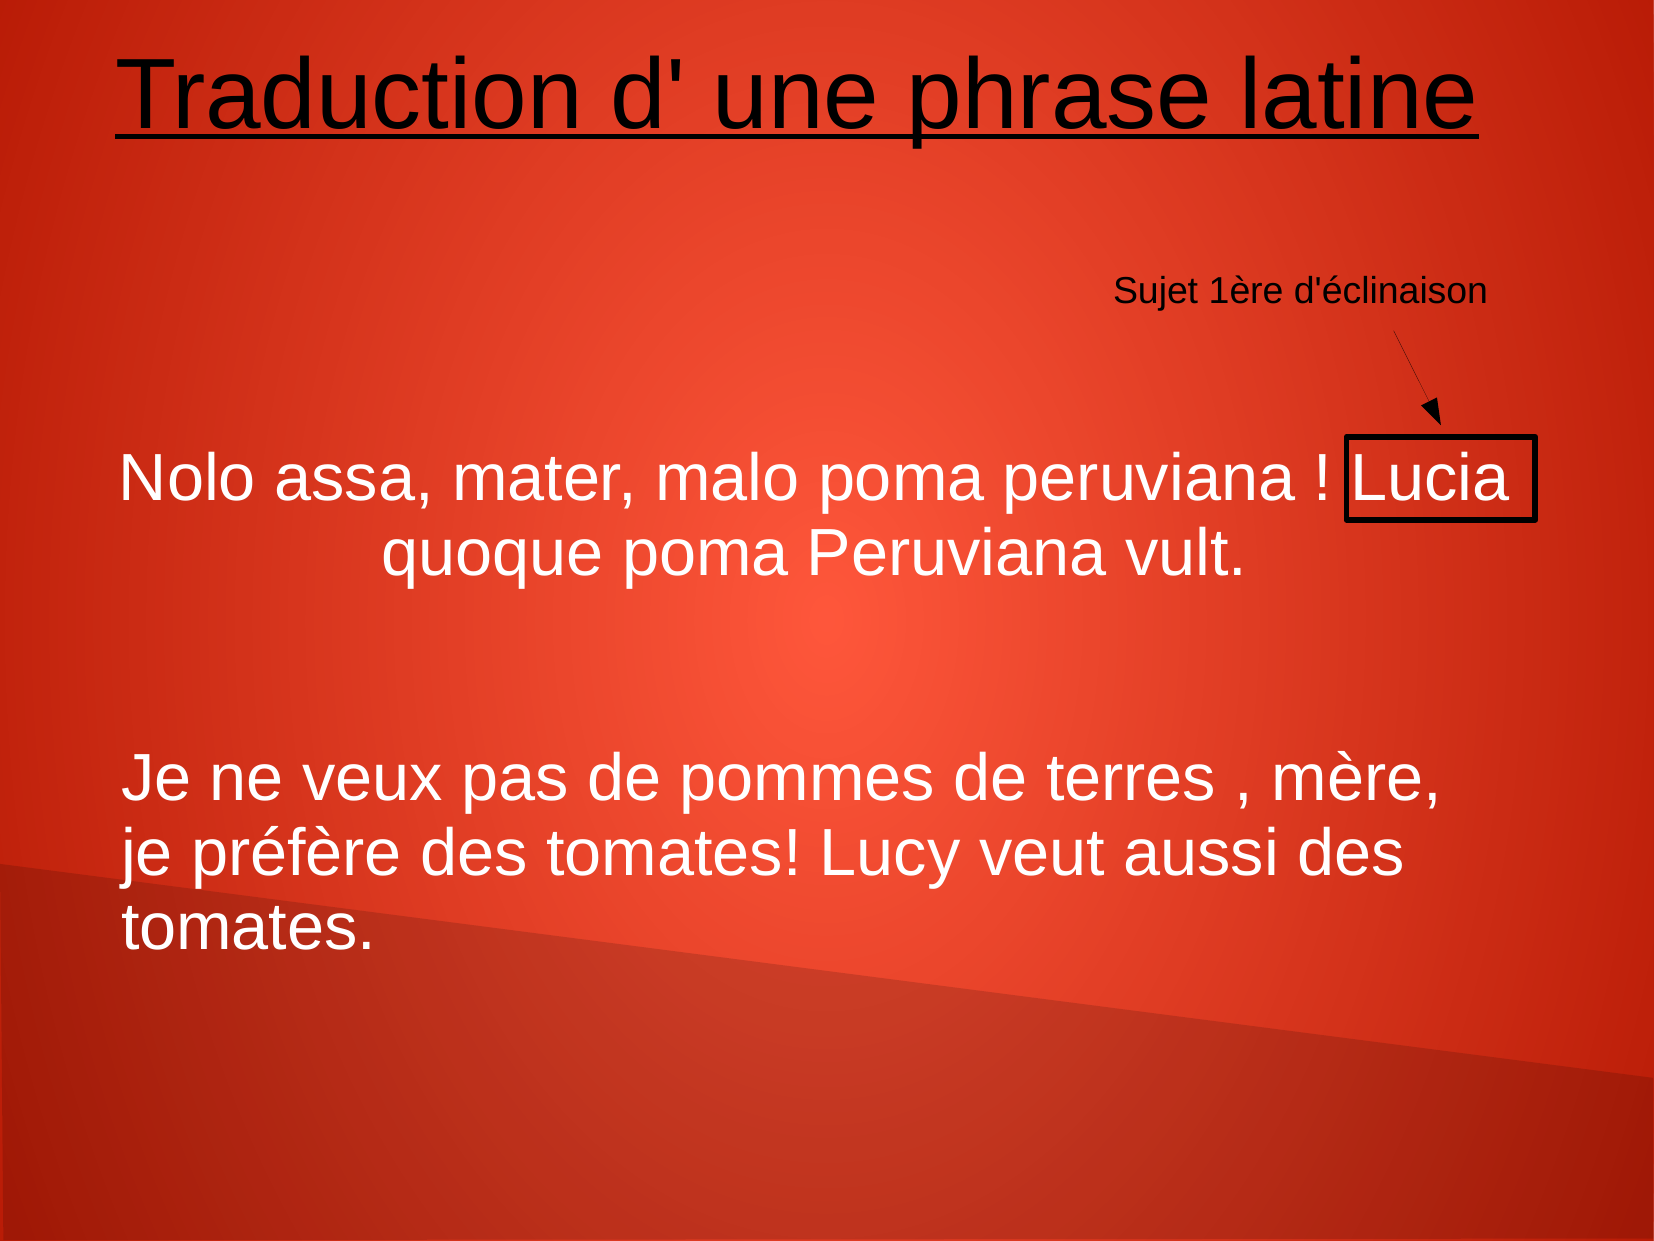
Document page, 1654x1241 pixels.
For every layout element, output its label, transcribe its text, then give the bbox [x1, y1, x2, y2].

text_box Sujet 1ère d'éclinaison [1098, 262, 1642, 319]
text_box Nolo assa, mater, malo poma peruviana ! Lucia quoque poma Peruviana vult. [70, 35, 1560, 995]
text_box Traduction d' une phrase latine [0, 30, 1595, 157]
text_box Je ne veux pas de pommes de terres , mère, je préfère des tomates! Lucy veut aussi des tomates. [106, 732, 1477, 972]
